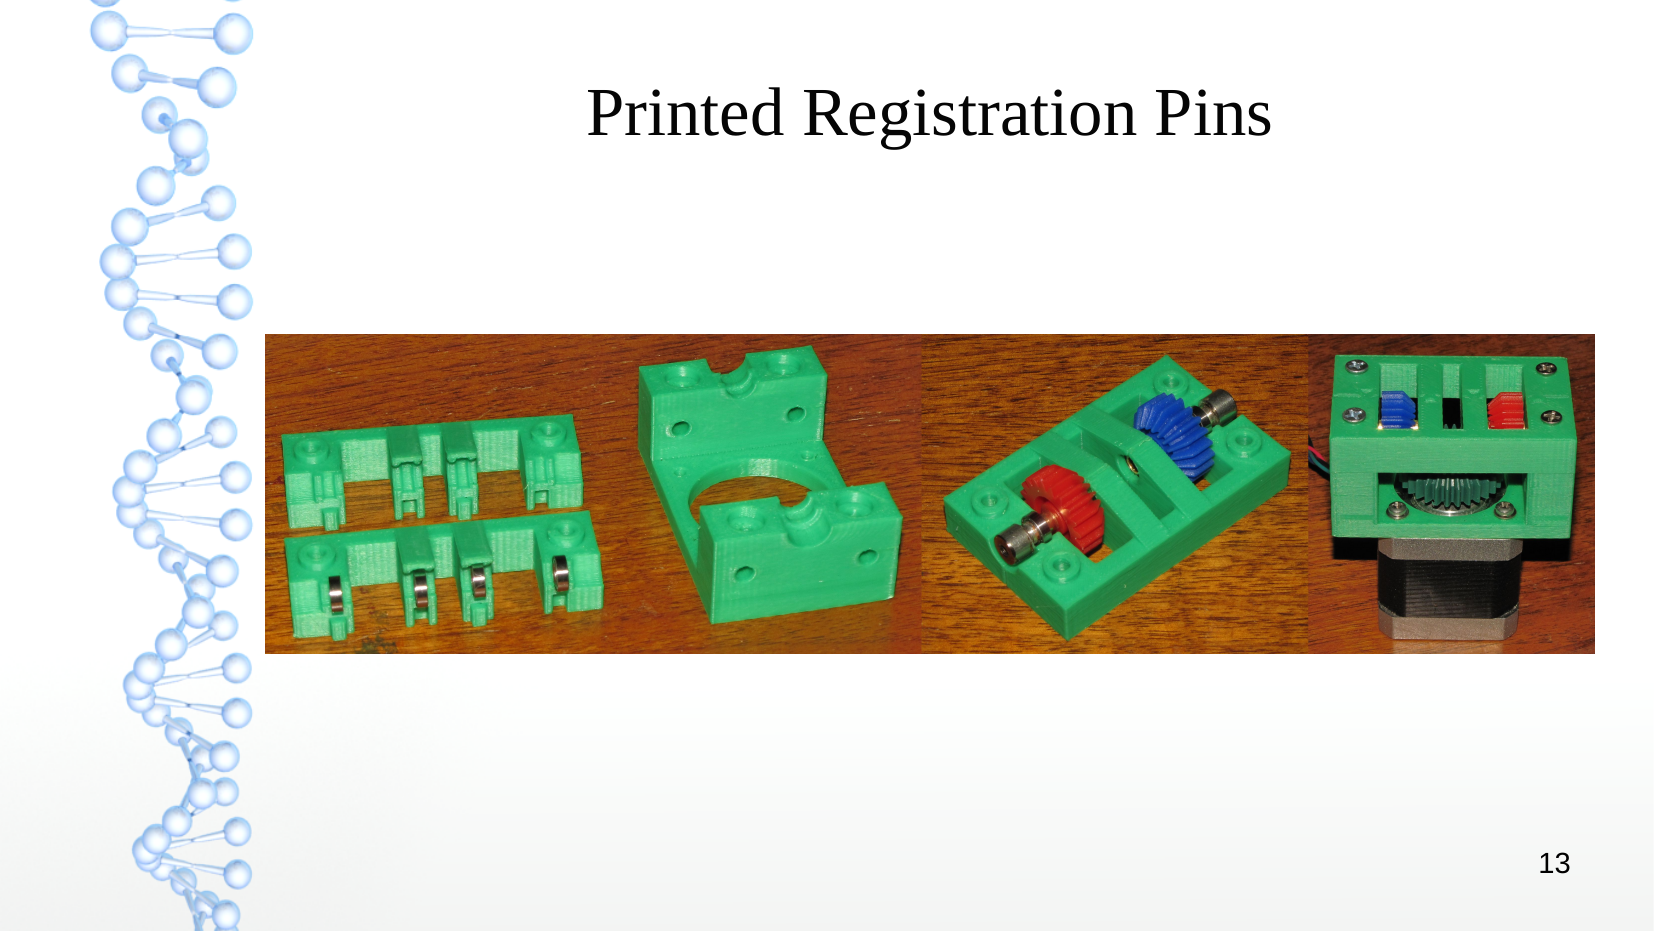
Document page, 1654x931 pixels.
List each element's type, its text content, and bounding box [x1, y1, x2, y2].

picture [0, 0, 1654, 931]
title Printed Registration Pins [265, 35, 1595, 189]
